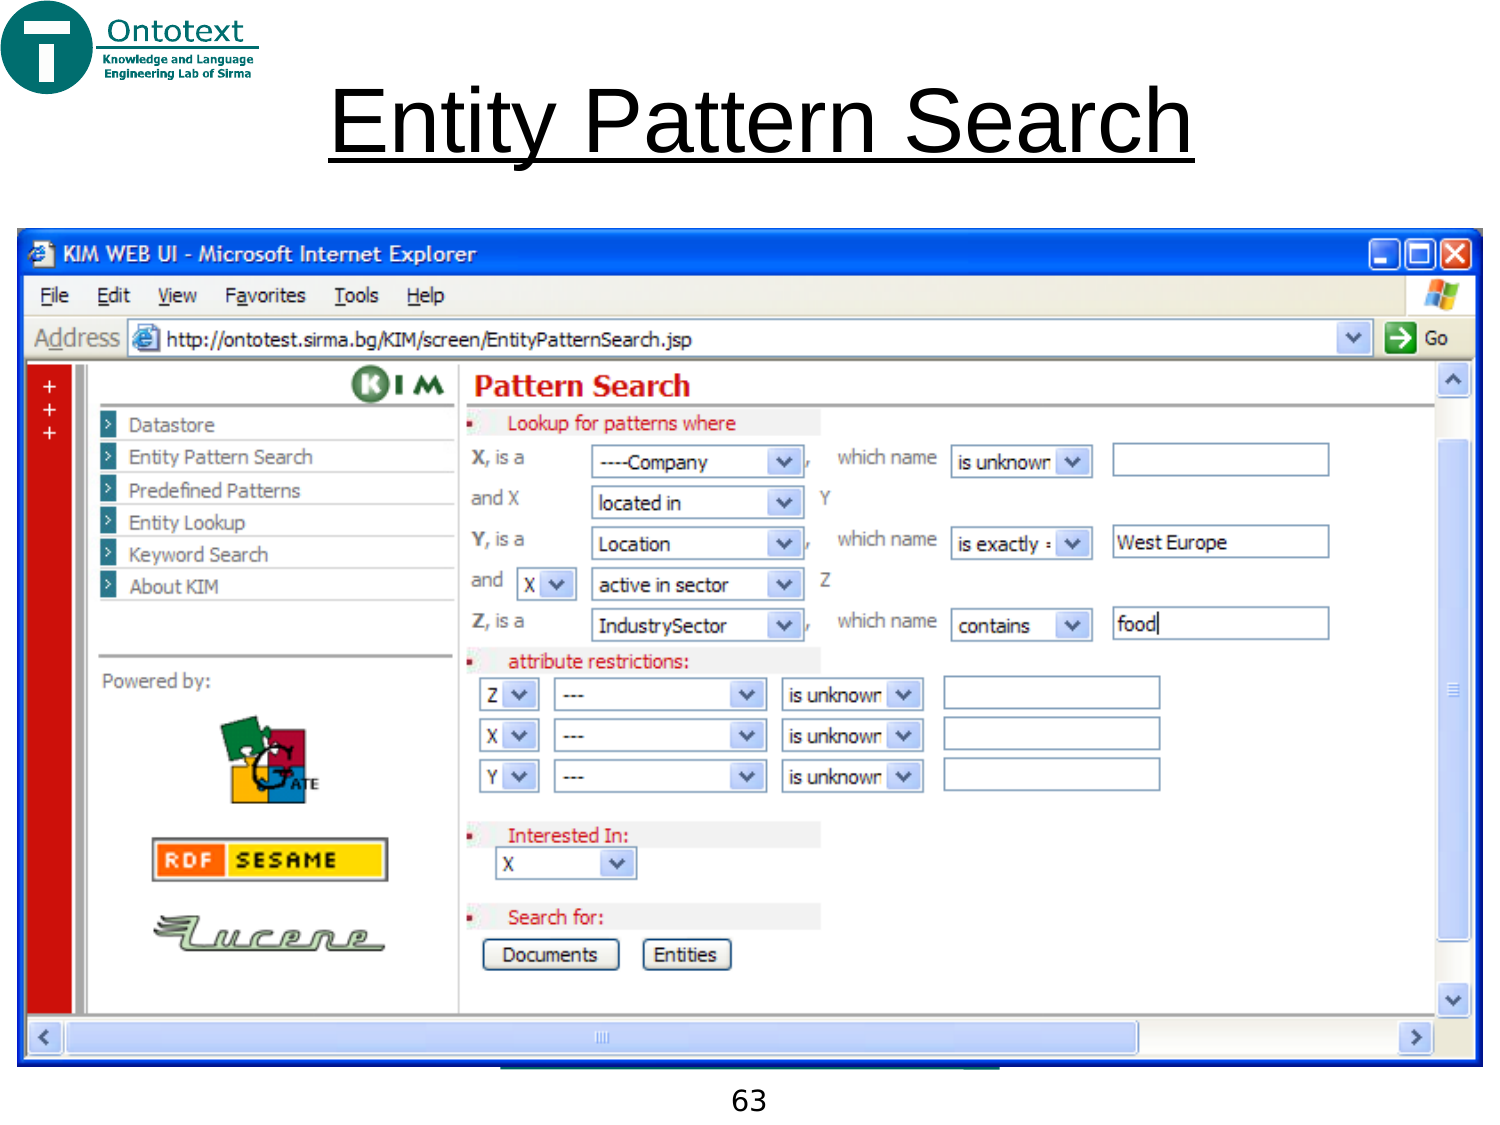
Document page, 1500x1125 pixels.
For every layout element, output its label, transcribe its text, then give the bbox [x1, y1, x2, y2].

picture [17, 228, 1483, 1067]
title Entity Pattern Search [147, 35, 1376, 197]
